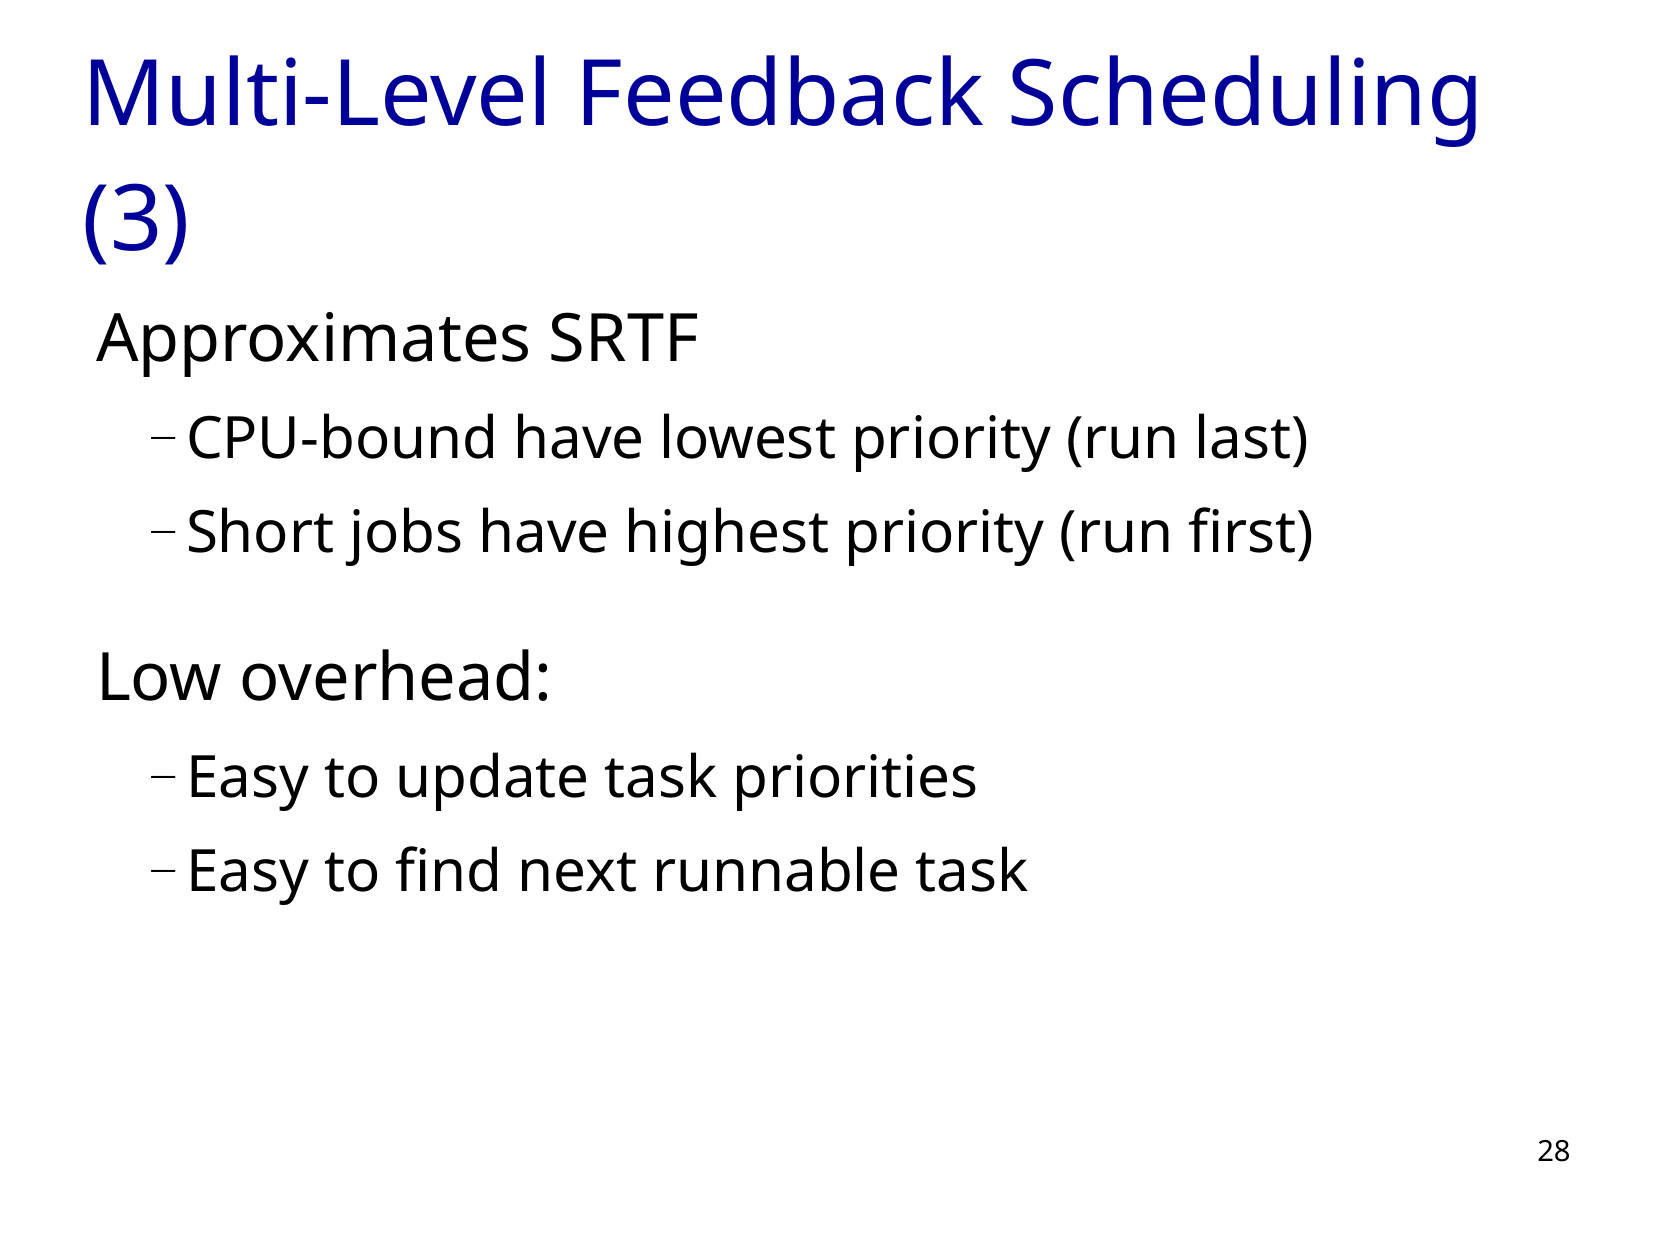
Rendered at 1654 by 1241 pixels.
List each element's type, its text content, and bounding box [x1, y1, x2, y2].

title Multi-Level Feedback Scheduling (3) [82, 49, 1571, 257]
list Approximates SRTF CPU-bound have lowest priority (run last) Short jobs have highest priority (run first) Low overhead: Easy to update task priorities Easy to find next runnable task [60, 290, 1571, 1096]
